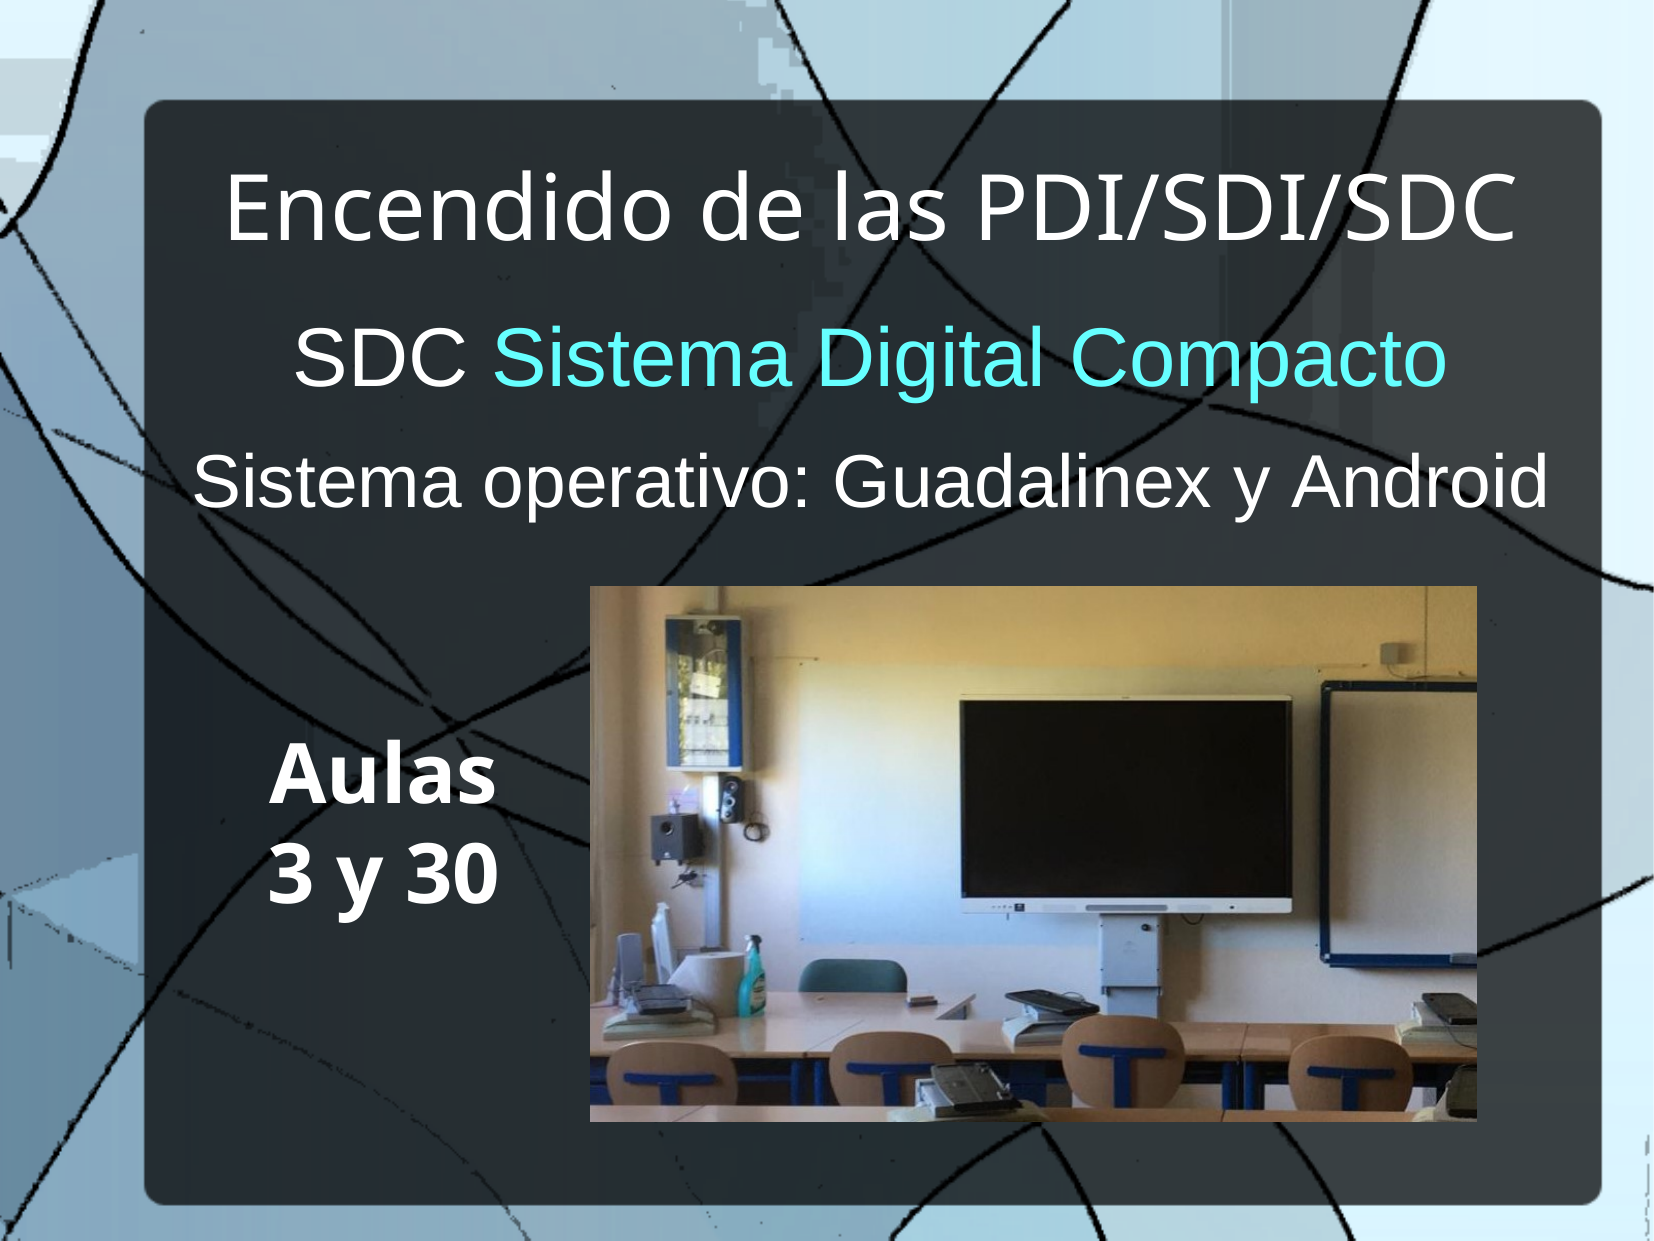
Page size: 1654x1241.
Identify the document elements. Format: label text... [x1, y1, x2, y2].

picture [0, 0, 1654, 1241]
title Encendido de las PDI/SDI/SDC [159, 112, 1583, 296]
list SDC Sistema Digital Compacto Sistema operativo: Guadalinex y Android [188, 303, 1554, 402]
list Aulas 3 y 30 [248, 720, 520, 945]
